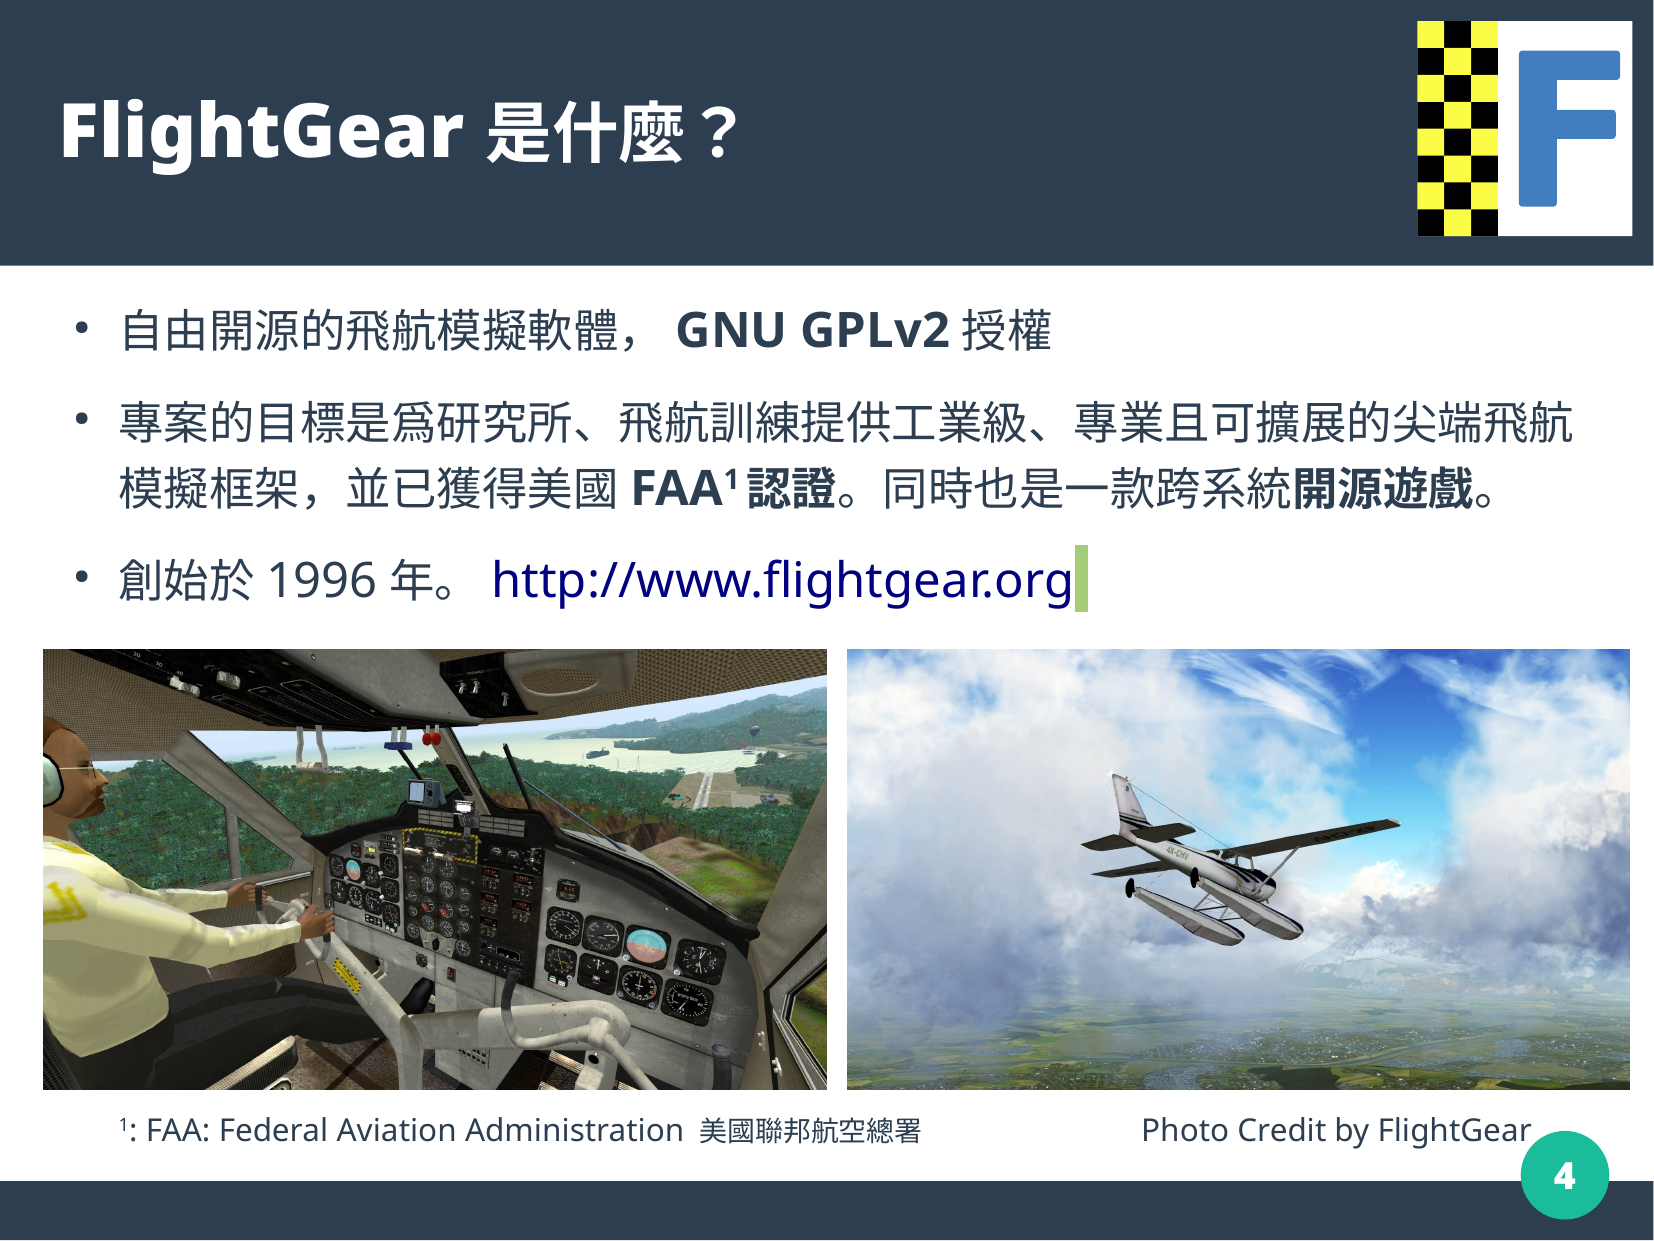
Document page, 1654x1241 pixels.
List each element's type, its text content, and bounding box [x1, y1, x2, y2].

picture [43, 649, 827, 1091]
picture [847, 649, 1630, 1090]
title FlightGear是什麼？ [59, 49, 1595, 207]
list 自由開源的飛航模擬軟體，GNU GPLv2授權 專案的目標是爲研究所、飛航訓練提供工業級、專業且可擴展的尖端飛航模擬框架，並已獲得美國FAA1認證。同時也是一款跨系統開源遊戲。 創始於1996年。http://www.flightgear.org 1: FAA: Federal Aviation Administration 美國聯邦航空總署 Photo Credit by FlightGear [59, 295, 1595, 1152]
